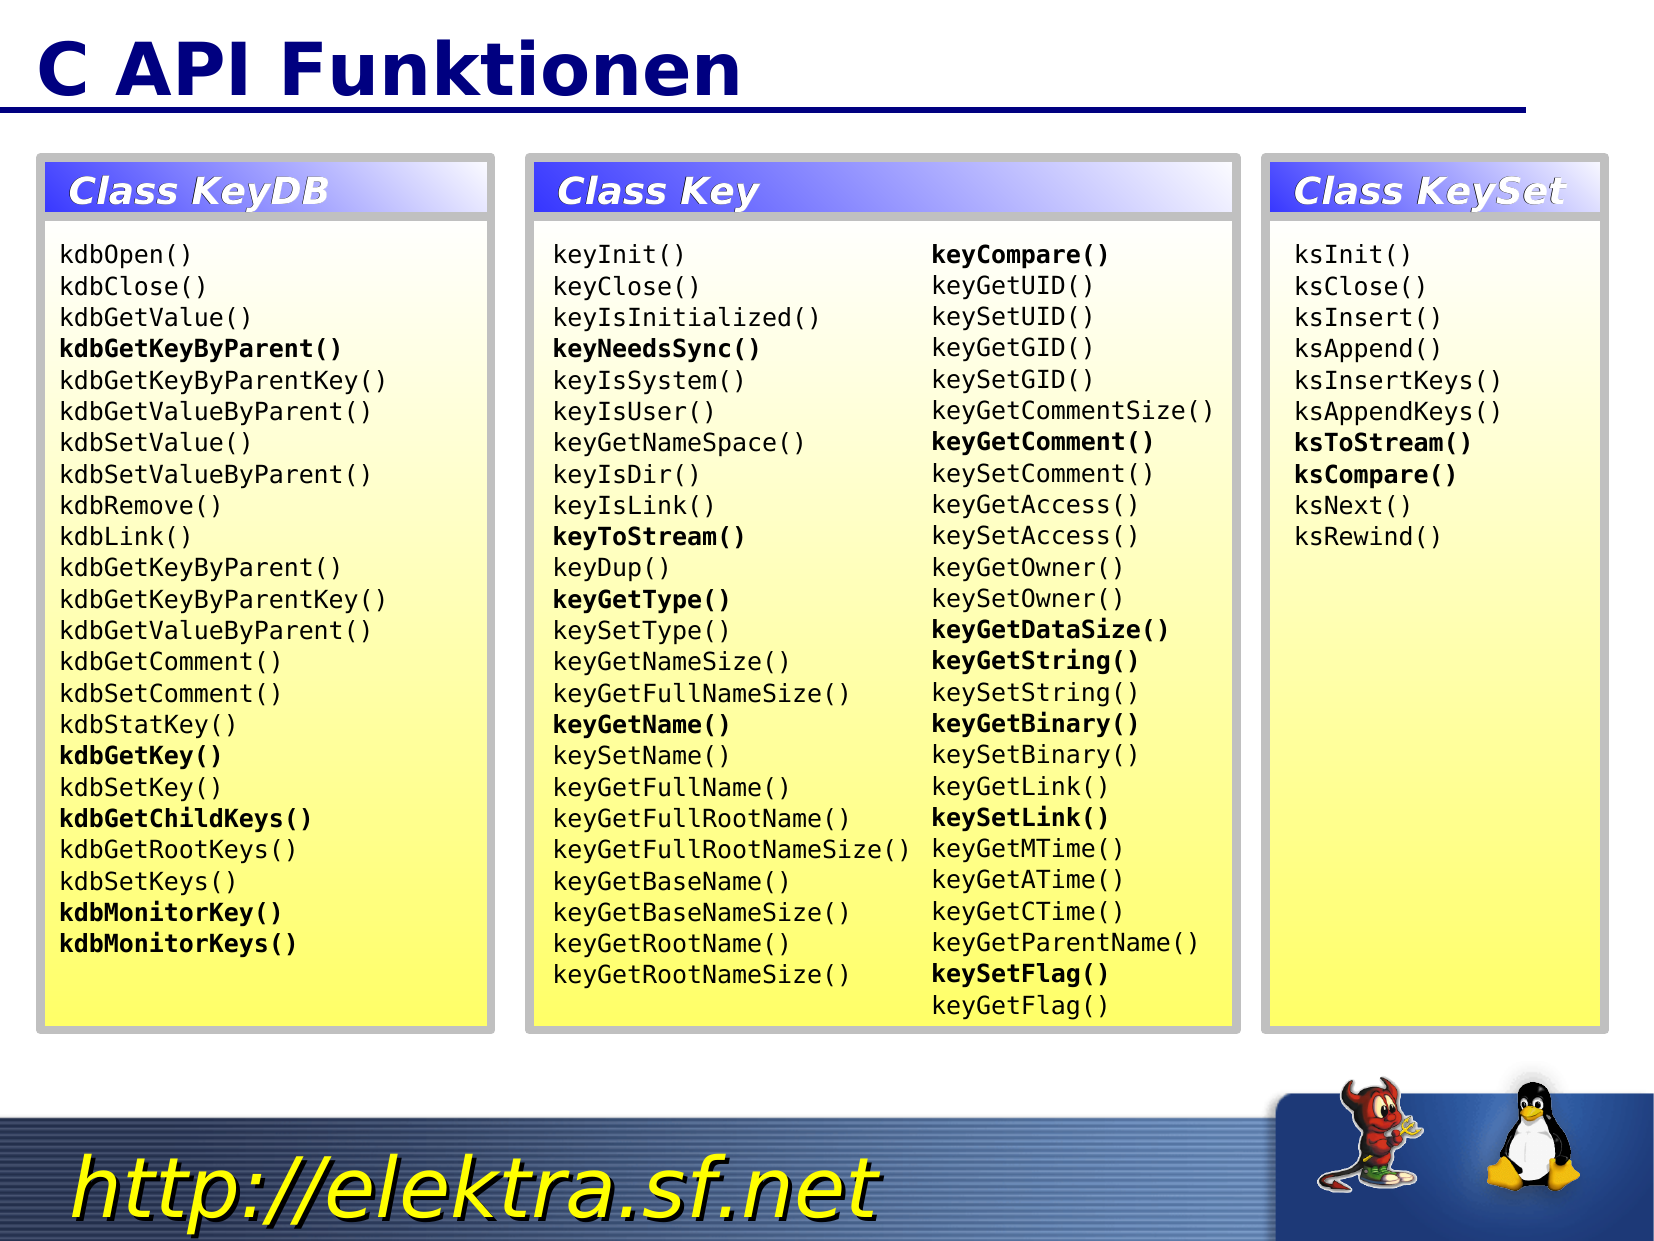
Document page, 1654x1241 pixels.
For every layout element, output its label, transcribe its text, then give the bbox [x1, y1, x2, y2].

text_box C API Funktionen [21, 14, 1611, 126]
text_box keyInit() keyClose() keyIsInitialized() keyNeedsSync() keyIsSystem() keyIsUser() keyGetNameSpace() keyIsDir() keyIsLink() keyToStream() keyDup() keyGetType() keySetType() keyGetNameSize() keyGetFullNameSize() keyGetName() keySetName() keyGetFullName() keyGetFullRootName() keyGetFullRootNameSize() keyGetBaseName() keyGetBaseNameSize() keyGetRootName() keyGetRootNameSize() [544, 238, 920, 1020]
text_box [1265, 157, 1605, 1030]
text_box kdbOpen() kdbClose() kdbGetValue() kdbGetKeyByParent() kdbGetKeyByParentKey() kdbGetValueByParent() kdbSetValue() kdbSetValueByParent() kdbRemove() kdbLink() kdbGetKeyByParent() kdbGetKeyByParentKey() kdbGetValueByParent() kdbGetComment() kdbSetComment() kdbStatKey() kdbGetKey() kdbSetKey() kdbGetChildKeys() kdbGetRootKeys() kdbSetKeys() kdbMonitorKey() kdbMonitorKeys() [58, 238, 481, 968]
text_box Class KeySet [1293, 167, 1567, 212]
text_box keyCompare() keyGetUID() keySetUID() keyGetGID() keySetGID() keyGetCommentSize() keyGetComment() keySetComment() keyGetAccess() keySetAccess() keyGetOwner() keySetOwner() keyGetDataSize() keyGetString() keySetString() keyGetBinary() keySetBinary() keyGetLink() keySetLink() keyGetMTime() keyGetATime() keyGetCTime() keyGetParentName() keySetFlag() keyGetFlag() [925, 232, 1223, 1026]
text_box [40, 157, 492, 1030]
picture [0, 1061, 1654, 1241]
text_box ksInit() ksClose() ksInsert() ksAppend() ksInsertKeys() ksAppendKeys() ksToStream() ksCompare() ksNext() ksRewind() [1293, 238, 1513, 555]
text_box Class KeyDB [68, 167, 370, 212]
text_box [529, 157, 1237, 1030]
text_box Class Key [557, 167, 760, 212]
